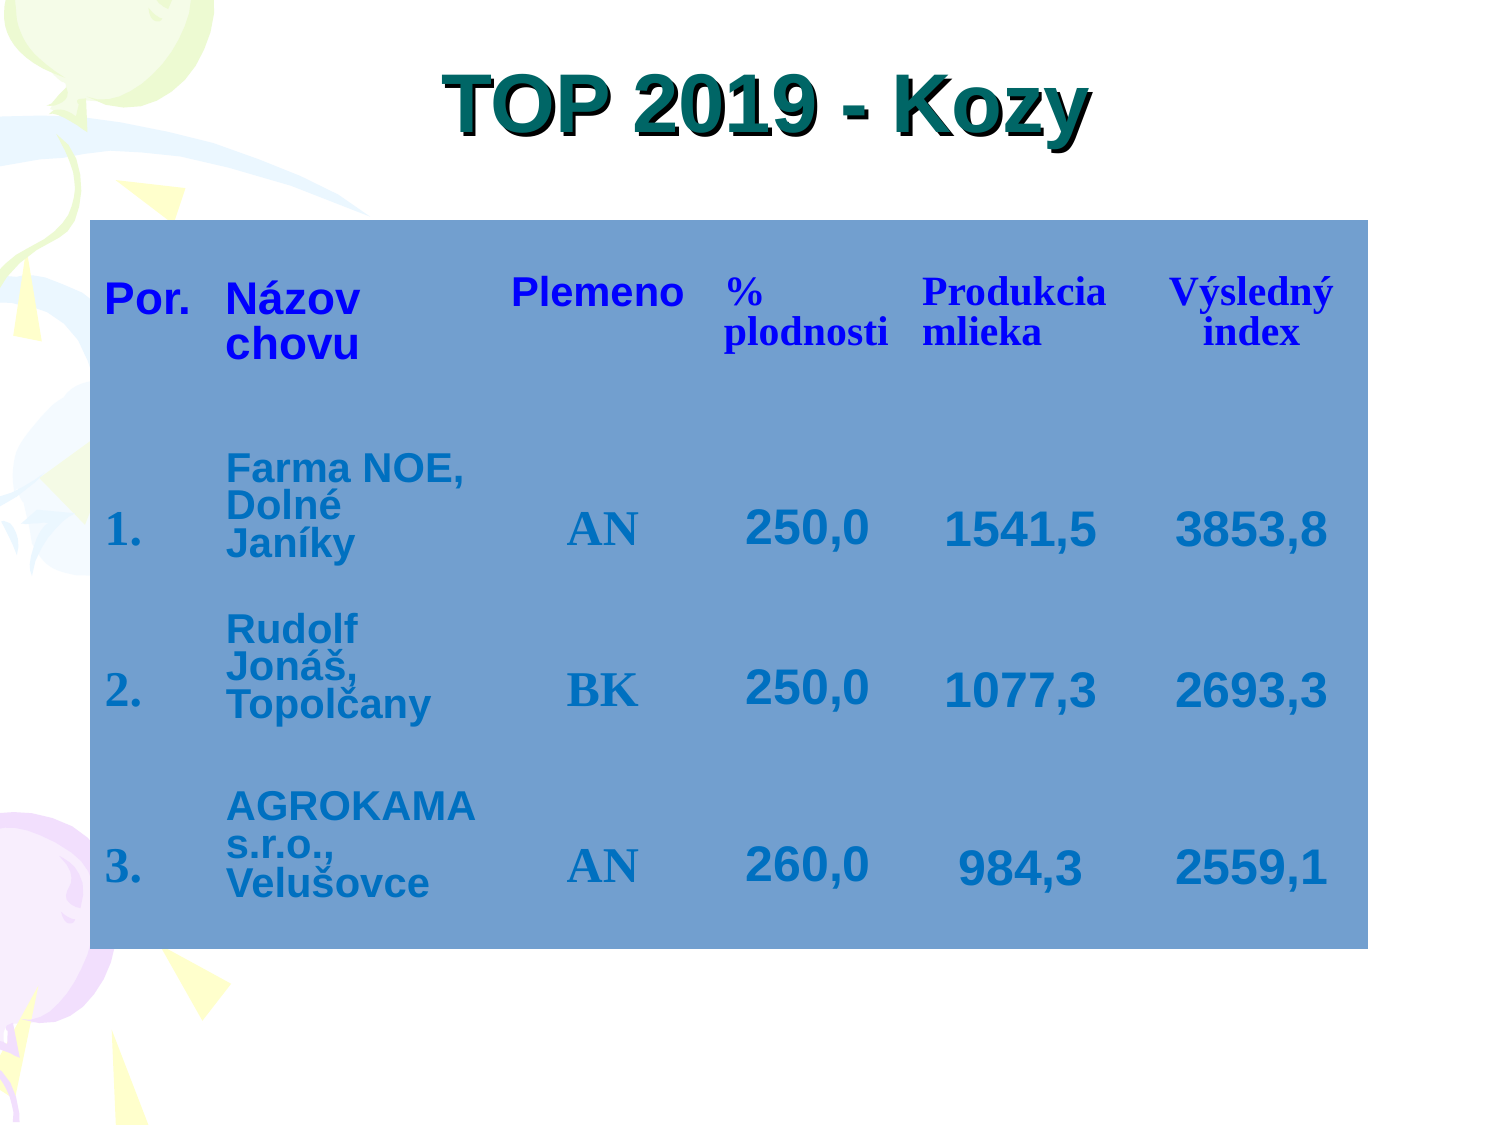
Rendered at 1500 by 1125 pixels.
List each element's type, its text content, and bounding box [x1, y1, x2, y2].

table_cell Farma NOE, Dolné Janíky [211, 445, 496, 606]
table_cell 260,0 [709, 782, 907, 949]
table_cell 1541,5 [907, 445, 1135, 606]
table_cell 3. [90, 782, 211, 949]
text_box TOP 2019 - Kozy [89, 0, 1443, 159]
table_header Výsledný index [1135, 220, 1368, 445]
table_cell AN [496, 445, 709, 606]
table_cell BK [496, 606, 709, 782]
table_cell 2693,3 [1135, 606, 1368, 782]
table_cell Rudolf Jonáš, Topolčany [211, 606, 496, 782]
table_header Por. [90, 220, 211, 445]
table_header Plemeno [496, 220, 709, 445]
table_cell 2559,1 [1135, 782, 1368, 949]
table_cell AN [496, 782, 709, 949]
table_header Názov chovu [211, 220, 496, 445]
table_cell 1077,3 [907, 606, 1135, 782]
table_cell 250,0 [709, 445, 907, 606]
table_header Produkcia mlieka [907, 220, 1135, 445]
table_cell AGROKAMAs.r.o., Velušovce [211, 782, 496, 949]
table_cell 3853,8 [1135, 445, 1368, 606]
table_cell 984,3 [907, 782, 1135, 949]
table_cell 1. [90, 445, 211, 606]
table_header % plodnosti [709, 220, 907, 445]
table_cell 250,0 [709, 606, 907, 782]
table_cell 2. [90, 606, 211, 782]
